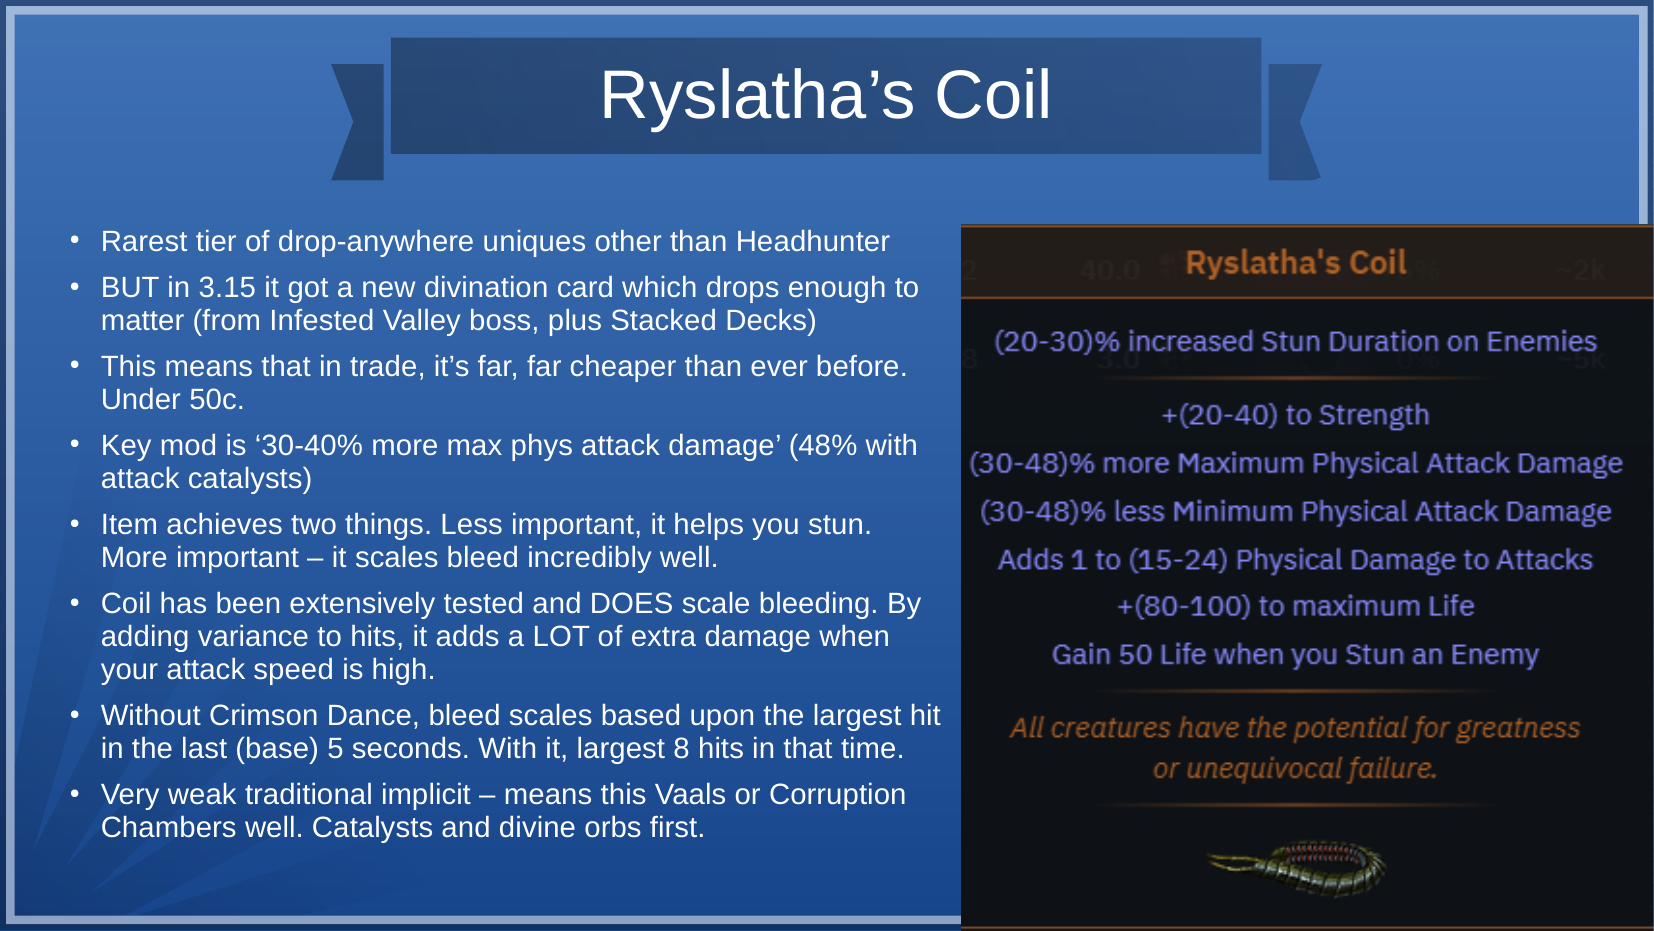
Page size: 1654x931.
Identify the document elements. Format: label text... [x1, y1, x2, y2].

title Ryslatha’s Coil [389, 35, 1264, 154]
picture [961, 224, 1654, 931]
list Rarest tier of drop-anywhere uniques other than Headhunter BUT in 3.15 it got a new divination card which drops enough to matter (from Infested Valley boss, plus Stacked Decks) This means that in trade, it’s far, far cheaper than ever before. Under 50c. Key mod is ‘30-40% more max phys attack damage’ (48% with attack catalysts) Item achieves two things. Less important, it helps you stun. More important – it scales bleed incredibly well. Coil has been extensively tested and DOES scale bleeding. By adding variance to hits, it adds a LOT of extra damage when your attack speed is high. Without Crimson Dance, bleed scales based upon the largest hit in the last (base) 5 seconds. With it, largest 8 hits in that time. Very weak traditional implicit – means this Vaals or Corruption Chambers well. Catalysts and divine orbs first. [59, 224, 945, 886]
